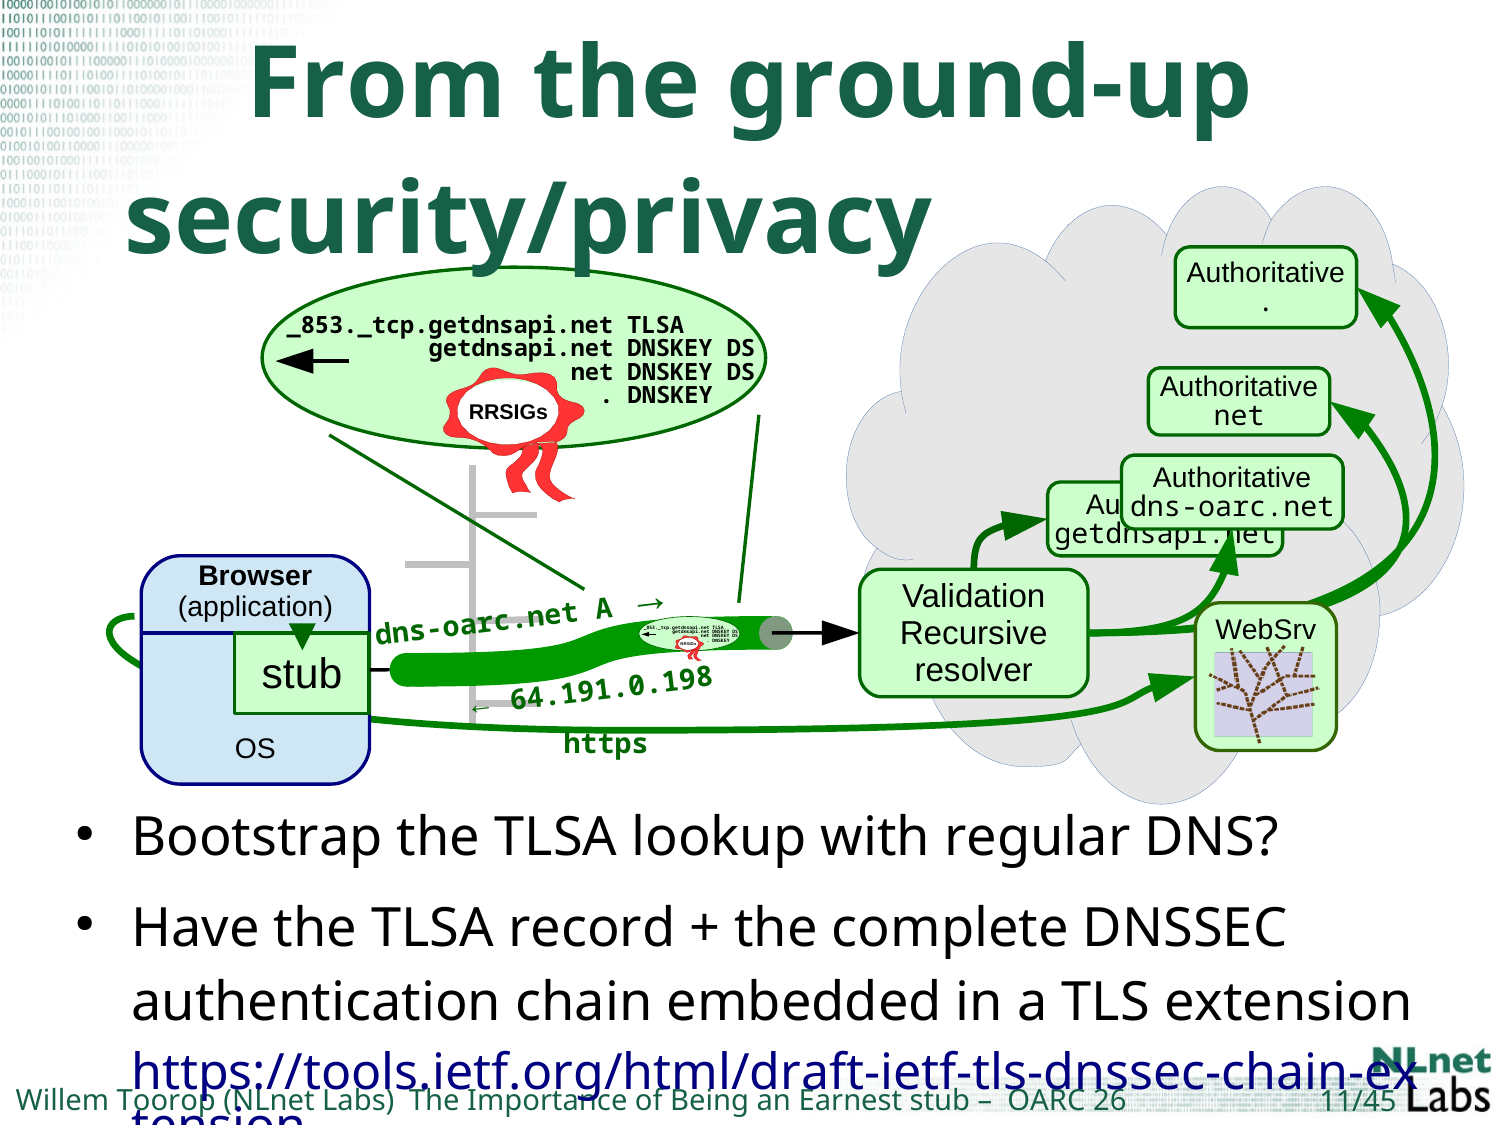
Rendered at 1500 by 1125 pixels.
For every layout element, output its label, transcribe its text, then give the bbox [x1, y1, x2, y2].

picture [1113, 1099, 1122, 1108]
list Bootstrap the TLSA lookup with regular DNS? Have the TLSA record + the complete DNSSEC authentication chain embedded in a TLS extension https://tools.ietf.org/html/draft-ietf-tls-dnssec-chain-extension [75, 797, 1425, 1082]
picture [1283, 1082, 1295, 1086]
title From the ground-up security/privacy [75, 31, 1425, 263]
picture [1012, 1091, 1025, 1108]
picture [808, 1082, 820, 1086]
picture [1053, 1091, 1061, 1099]
picture [774, 1037, 1492, 1124]
picture [1052, 1082, 1064, 1086]
picture [0, 0, 1465, 805]
